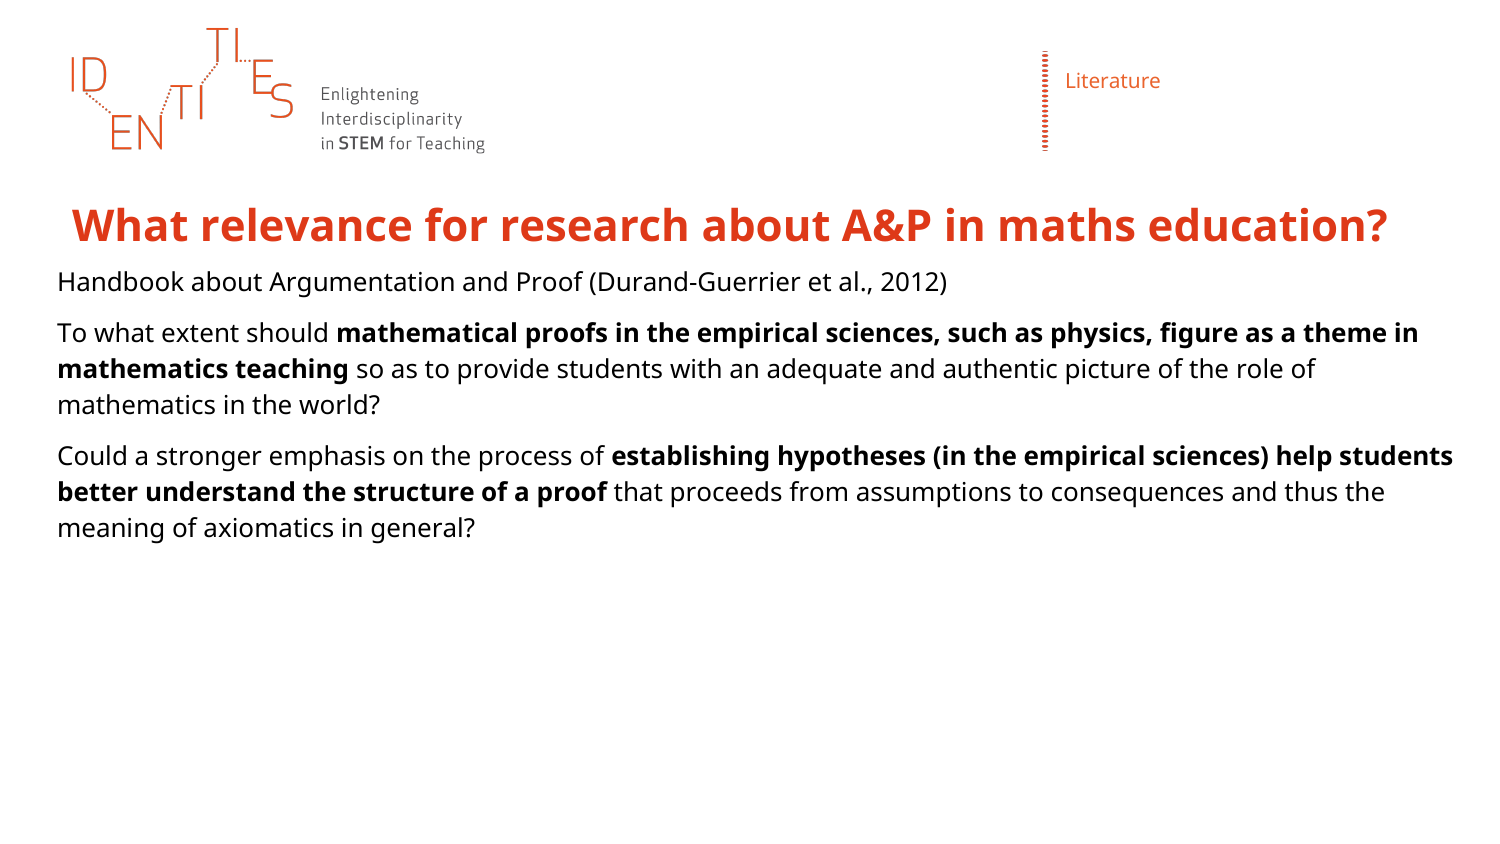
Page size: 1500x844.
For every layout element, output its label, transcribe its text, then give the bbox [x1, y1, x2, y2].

text_box What relevance for research about A&P in maths education? [57, 182, 1421, 267]
list Handbook about Argumentation and Proof (Durand-Guerrier et al., 2012) To what extent should mathematical proofs in the empirical sciences, such as physics, figure as a theme in mathematics teaching so as to provide students with an adequate and authentic picture of the role of mathematics in the world? Could a stronger emphasis on the process of establishing hypotheses (in the empirical sciences) help students better understand the structure of a proof that proceeds from assumptions to consequences and thus the meaning of axiomatics in general? [57, 255, 1457, 551]
picture [1042, 51, 1051, 151]
picture [71, 24, 485, 157]
text_box Literature [1050, 60, 1472, 121]
